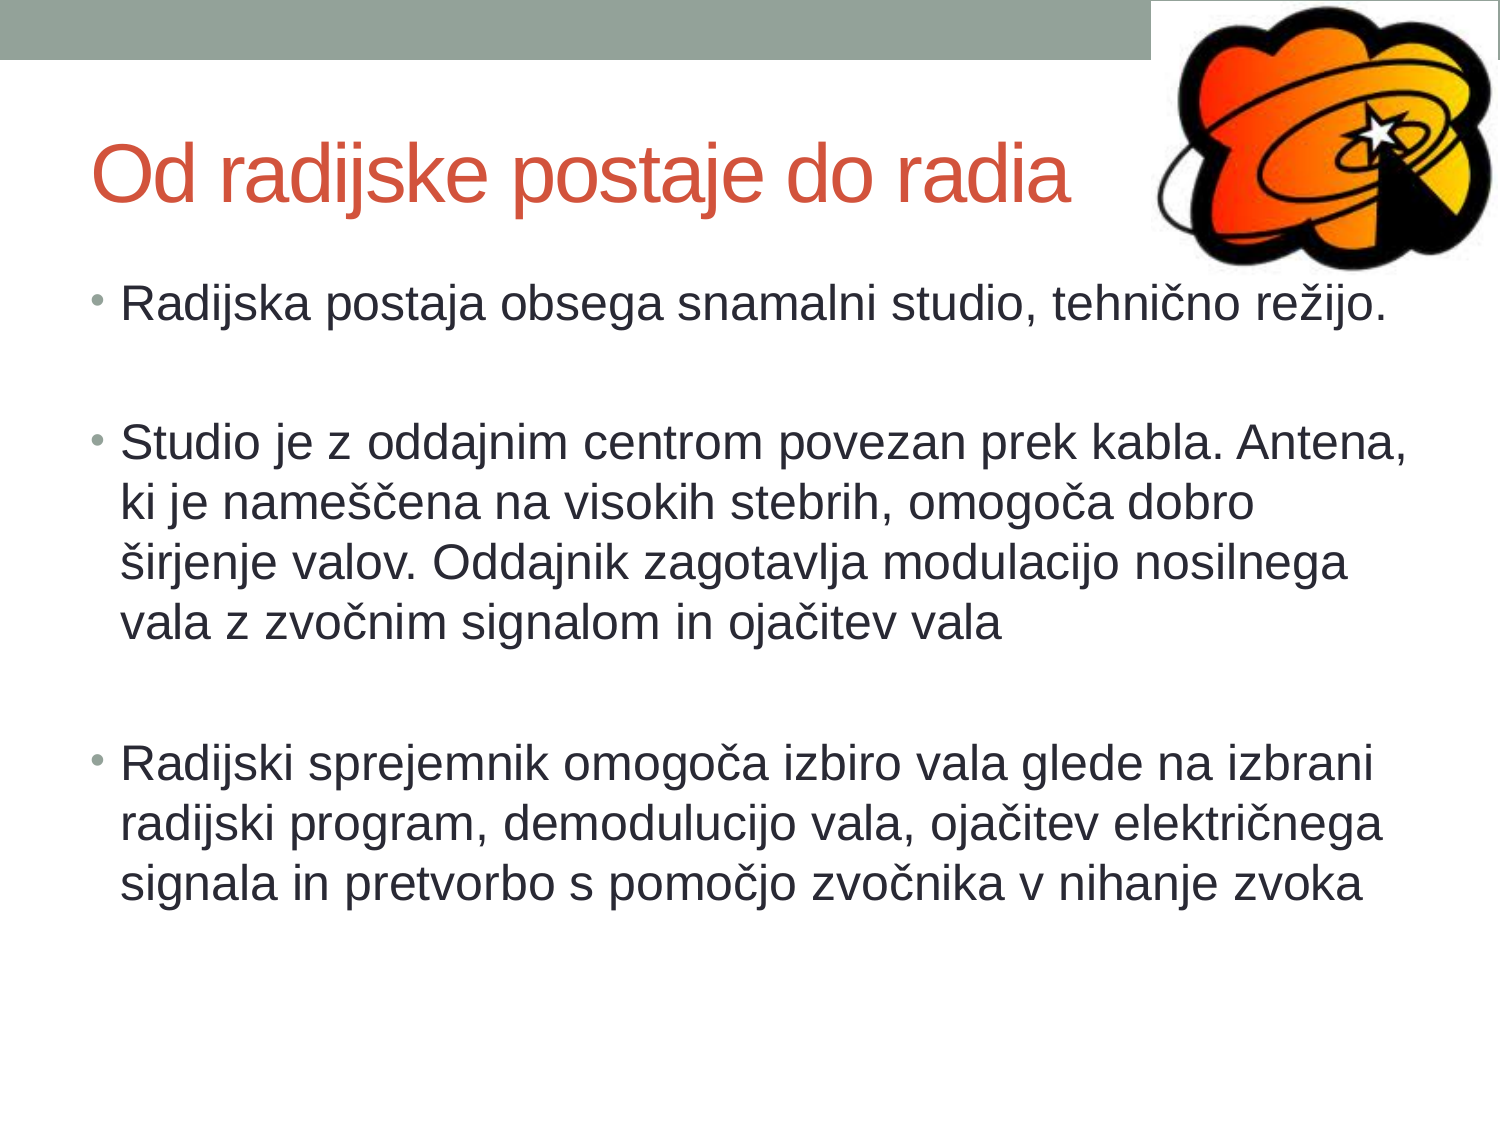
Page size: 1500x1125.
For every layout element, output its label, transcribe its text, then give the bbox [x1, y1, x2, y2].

picture [1151, 1, 1498, 277]
list Radijska postaja obsega snamalni studio, tehnično režijo. Studio je z oddajnim centrom povezan prek kabla. Antena, ki je nameščena na visokih stebrih, omogoča dobro širjenje valov. Oddajnik zagotavlja modulacijo nosilnega vala z zvočnim signalom in ojačitev vala Radijski sprejemnik omogoča izbiro vala glede na izbrani radijski program, demodulucijo vala, ojačitev električnega signala in pretvorbo s pomočjo zvočnika v nihanje zvoka [75, 262, 1425, 1063]
title Od radijske postaje do radia [75, 87, 1425, 250]
